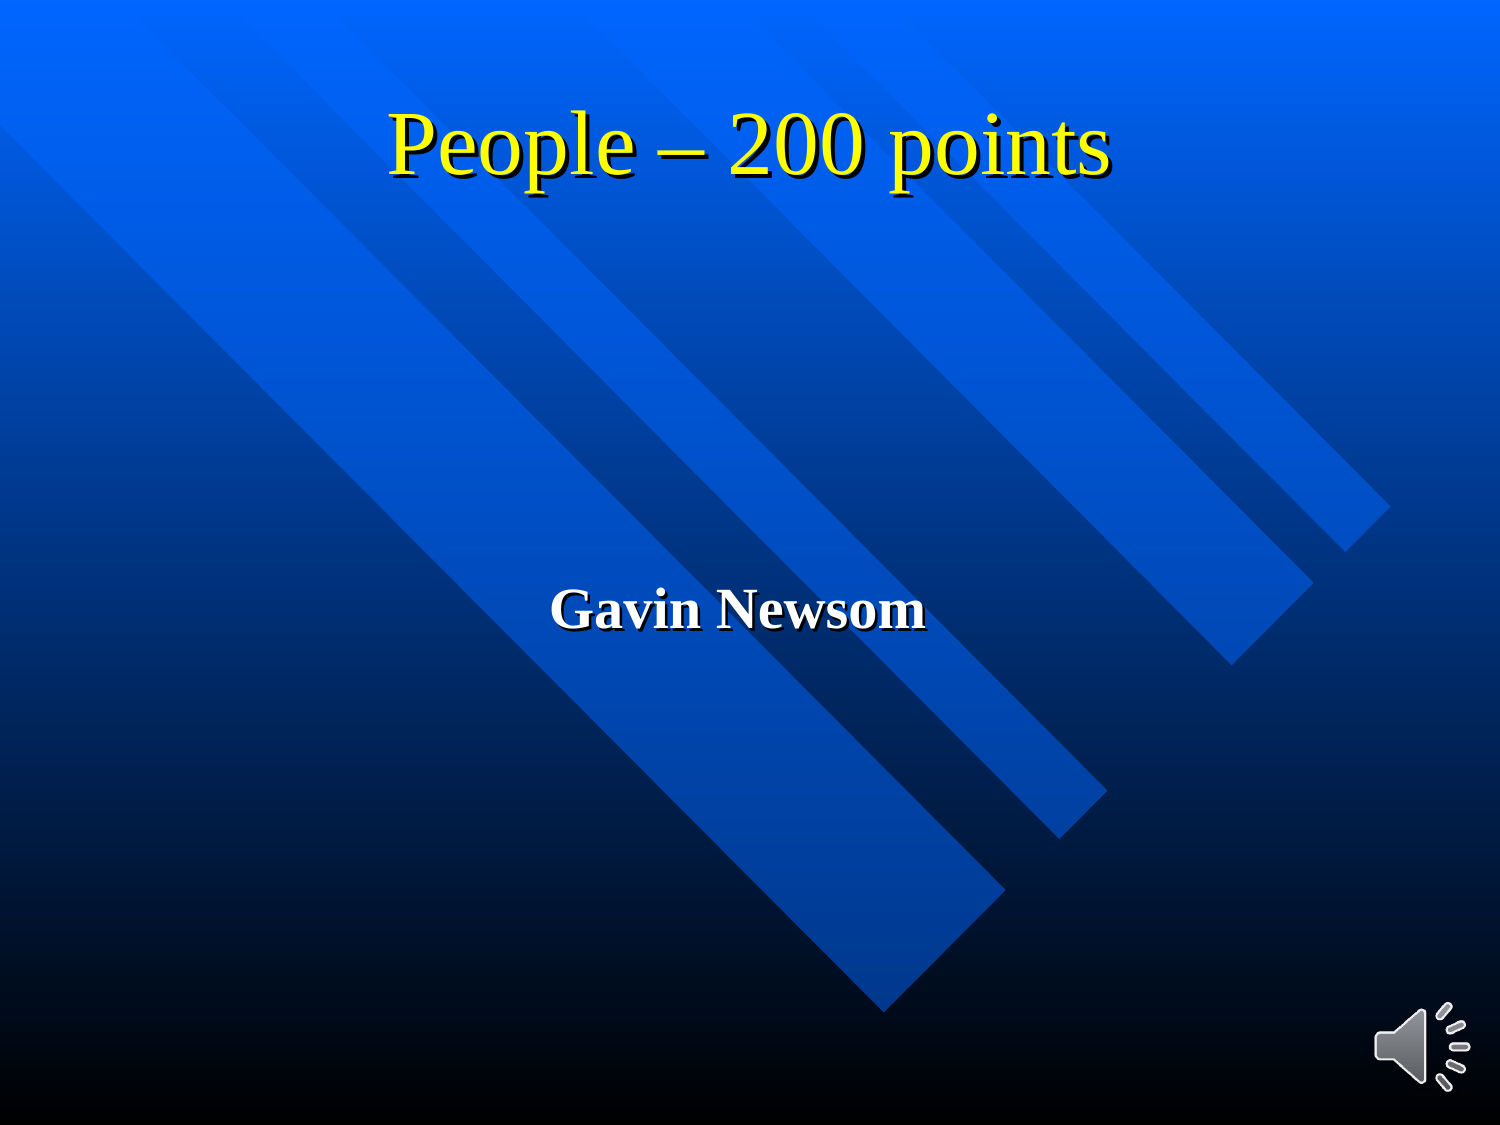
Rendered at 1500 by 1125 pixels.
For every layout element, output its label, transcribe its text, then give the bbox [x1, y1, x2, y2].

table_header Gavin Newsom [125, 313, 1350, 983]
picture [1374, 999, 1476, 1101]
title People – 200 points [112, 37, 1388, 238]
